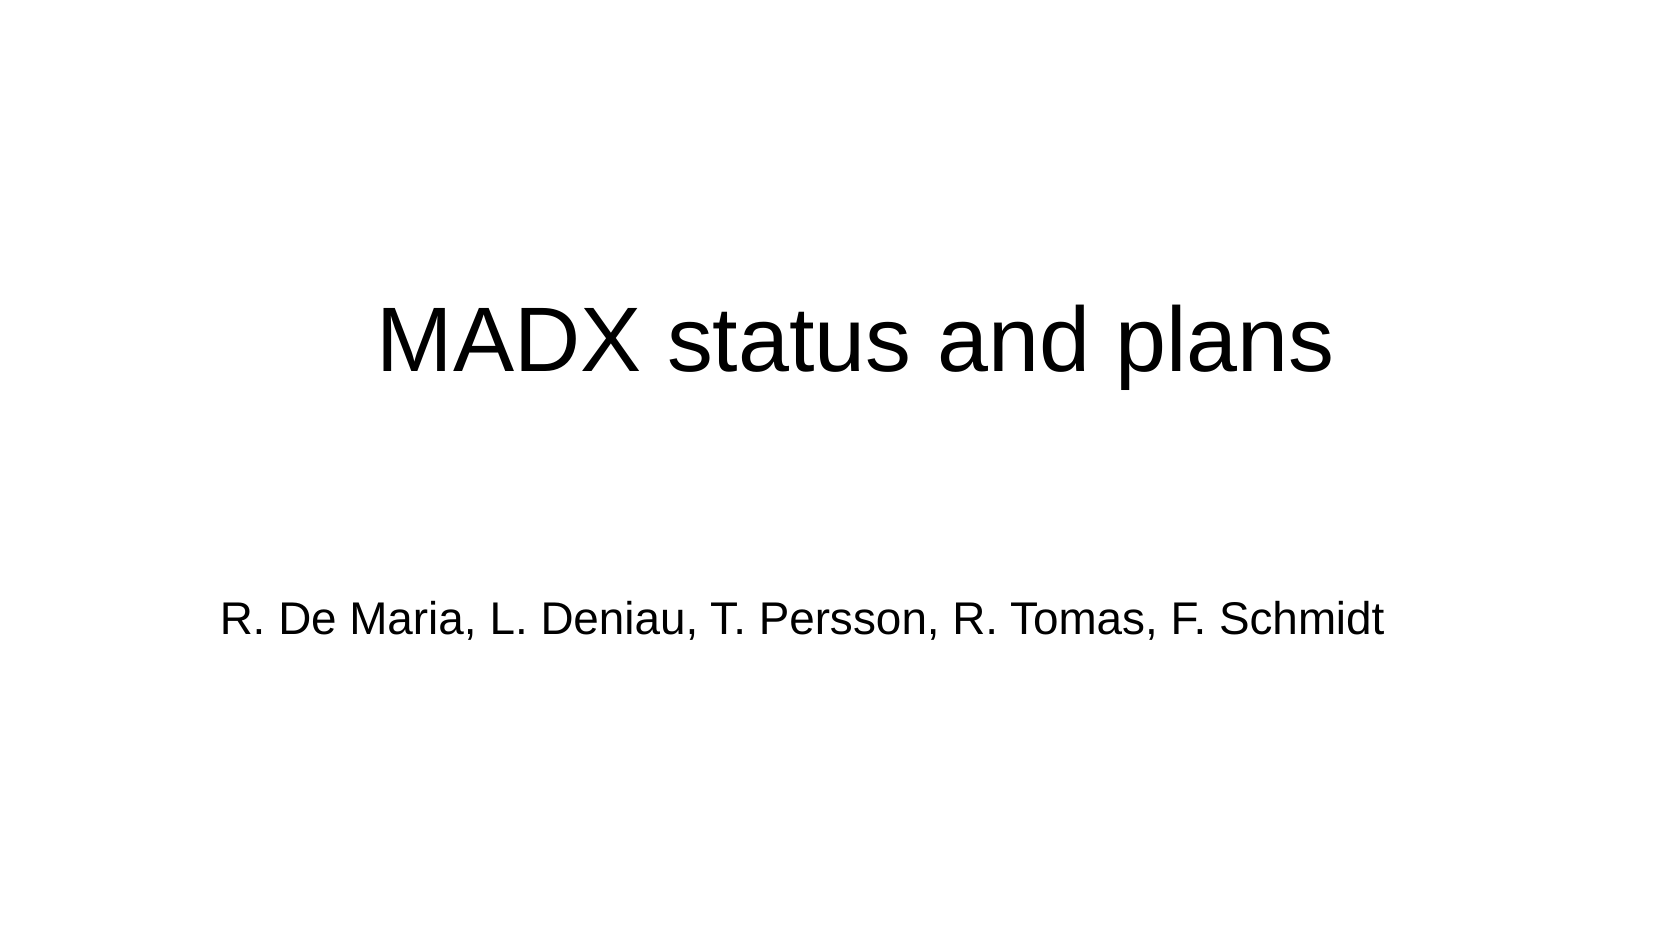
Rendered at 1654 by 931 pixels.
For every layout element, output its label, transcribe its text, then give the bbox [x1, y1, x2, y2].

title MADX status and plans [112, 262, 1601, 418]
subtitle R. De Maria, L. Deniau, T. Persson, R. Tomas, F. Schmidt [112, 525, 1493, 713]
